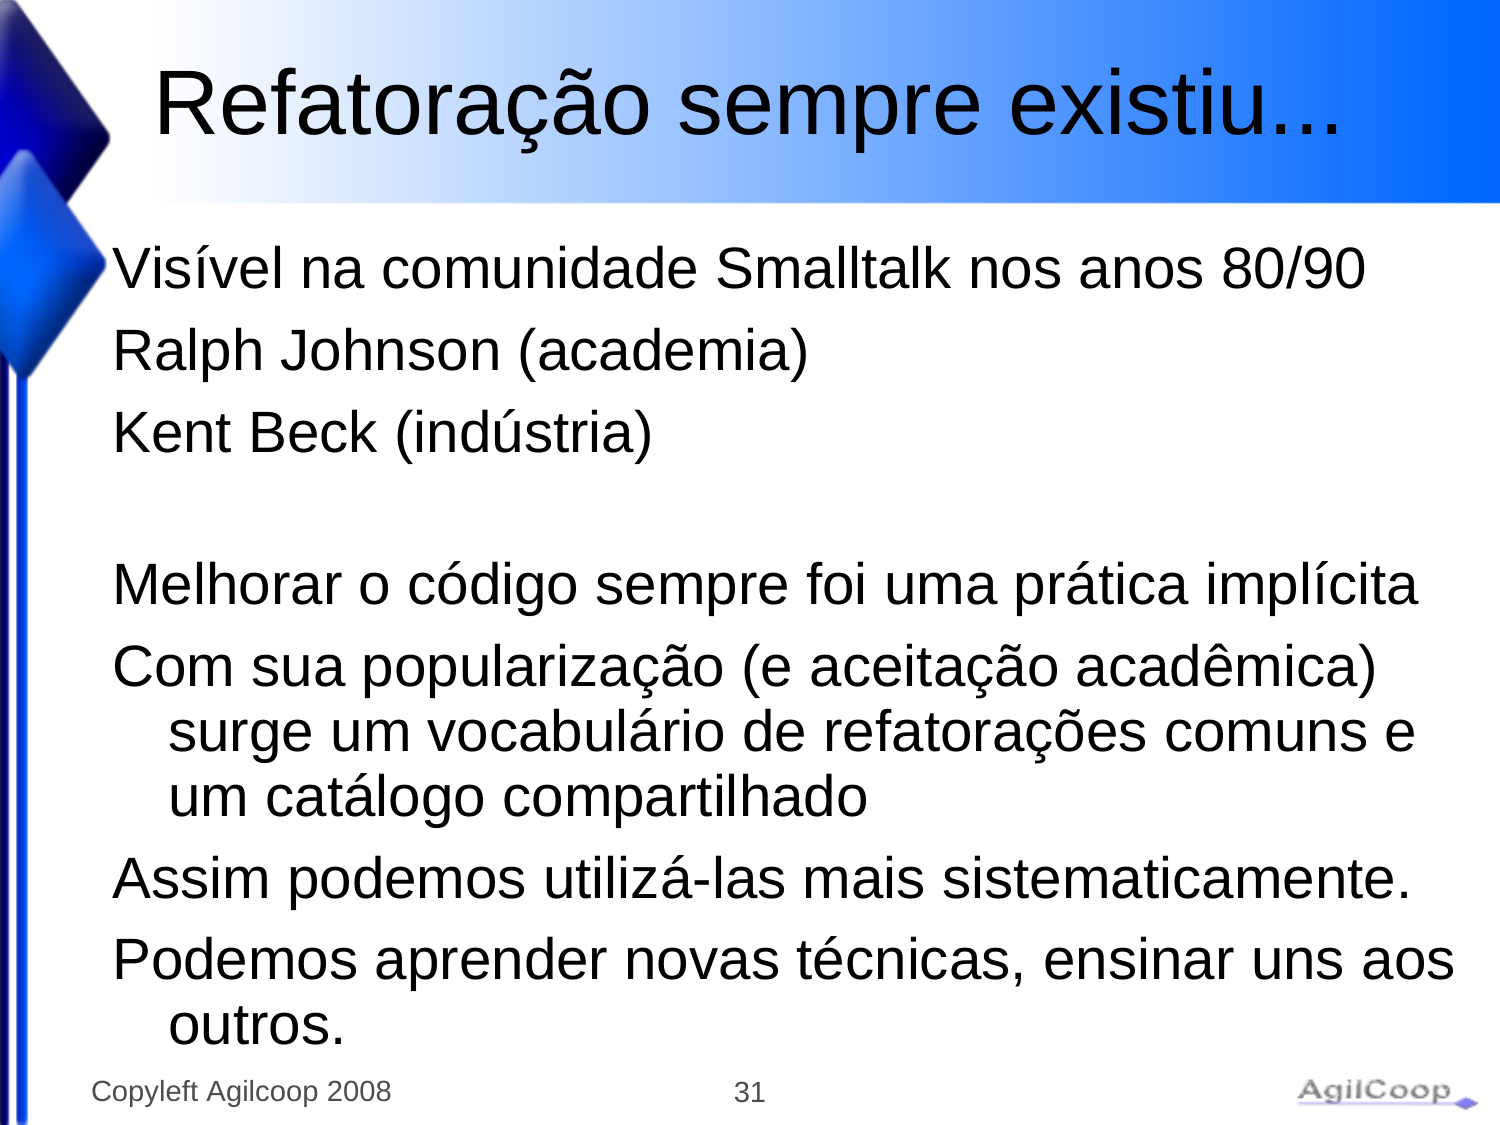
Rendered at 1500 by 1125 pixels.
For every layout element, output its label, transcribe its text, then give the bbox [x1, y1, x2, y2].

picture [0, 0, 1500, 1125]
list Melhorar o código sempre foi uma prática implícita Com sua popularização (e aceitação acadêmica) surge um vocabulário de refatorações comuns e um catálogo compartilhado Assim podemos utilizá-las mais sistematicamente. Podemos aprender novas técnicas, ensinar uns aos outros. [112, 551, 1492, 1072]
title Refatoração sempre existiu... [75, 8, 1426, 197]
list Visível na comunidade Smalltalk nos anos 80/90 Ralph Johnson (academia) Kent Beck (indústria) [112, 236, 1463, 611]
